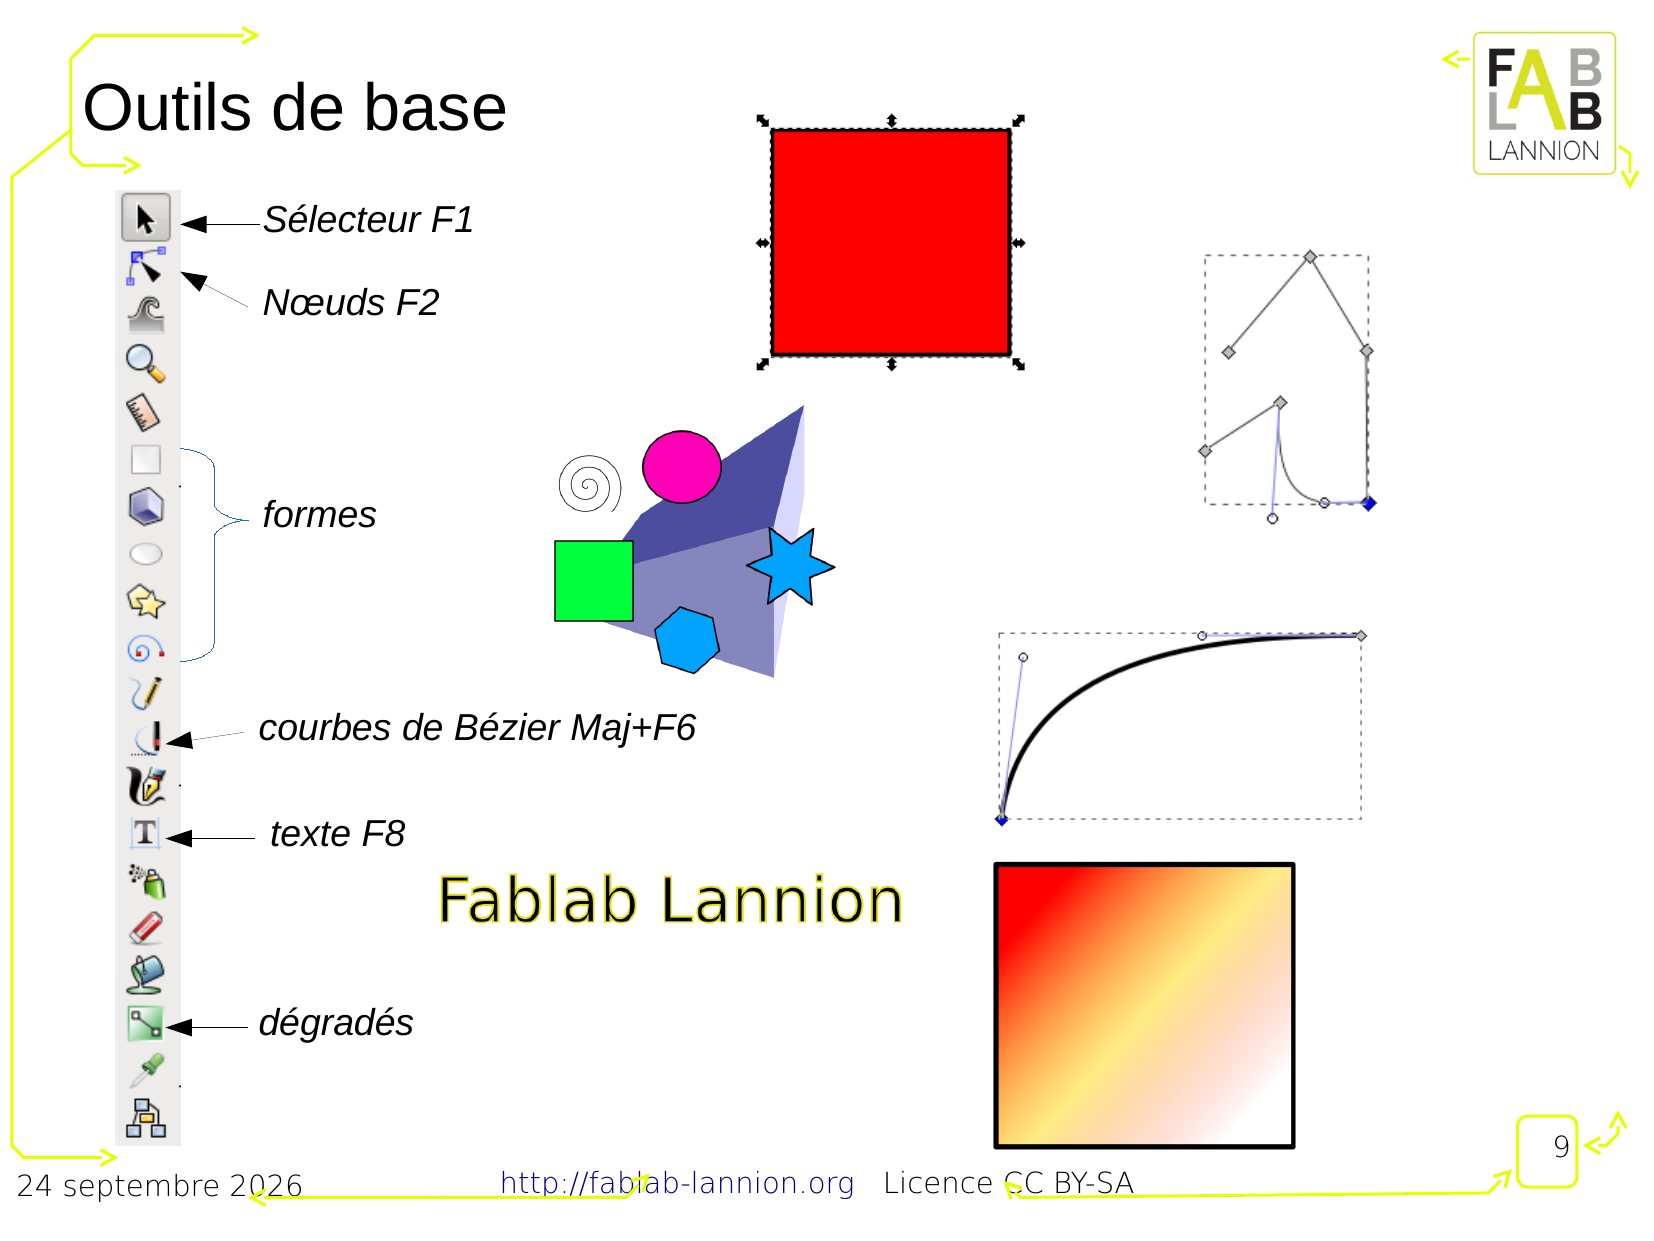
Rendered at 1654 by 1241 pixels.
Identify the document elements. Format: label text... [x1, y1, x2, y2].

picture [968, 602, 1394, 1166]
text_box Sélecteur F1 [248, 191, 490, 249]
title Outils de base [82, 49, 1441, 166]
text_box courbes de Bézier Maj+F6 [243, 699, 712, 756]
picture [531, 401, 869, 686]
text_box formes [248, 486, 393, 544]
picture [115, 190, 181, 1146]
text_box Nœuds F2 [248, 273, 455, 331]
picture [1470, 29, 1619, 178]
picture [736, 94, 1052, 390]
picture [1156, 236, 1418, 540]
picture [434, 850, 922, 957]
text_box dégradés [243, 994, 430, 1052]
text_box texte F8 [255, 805, 461, 905]
